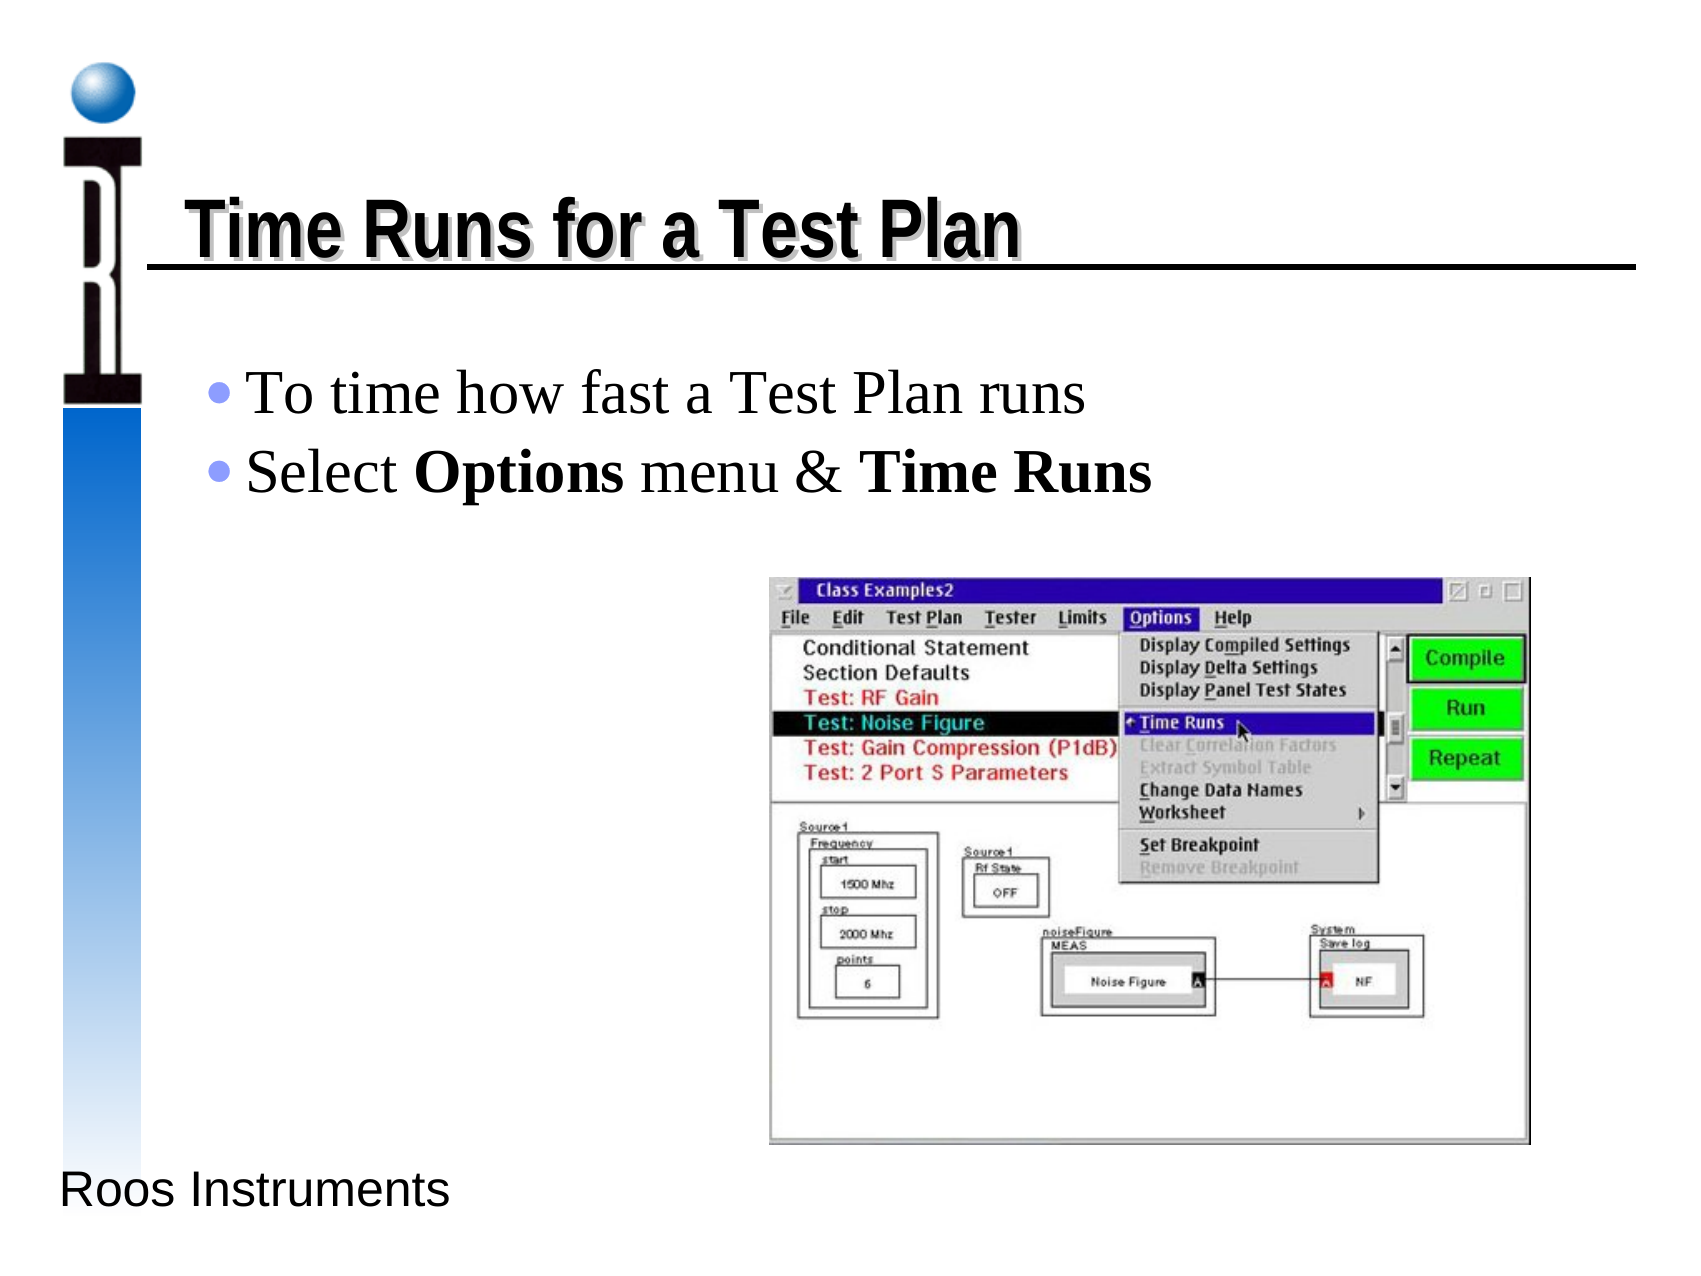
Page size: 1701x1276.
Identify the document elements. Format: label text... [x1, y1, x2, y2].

text_box Time Runs for a Test Plan [184, 92, 1539, 274]
text_box To time how fast a Test Plan runs Select Options menu & Time Runs [192, 358, 1550, 510]
picture [59, 58, 147, 411]
picture [769, 577, 1531, 1145]
